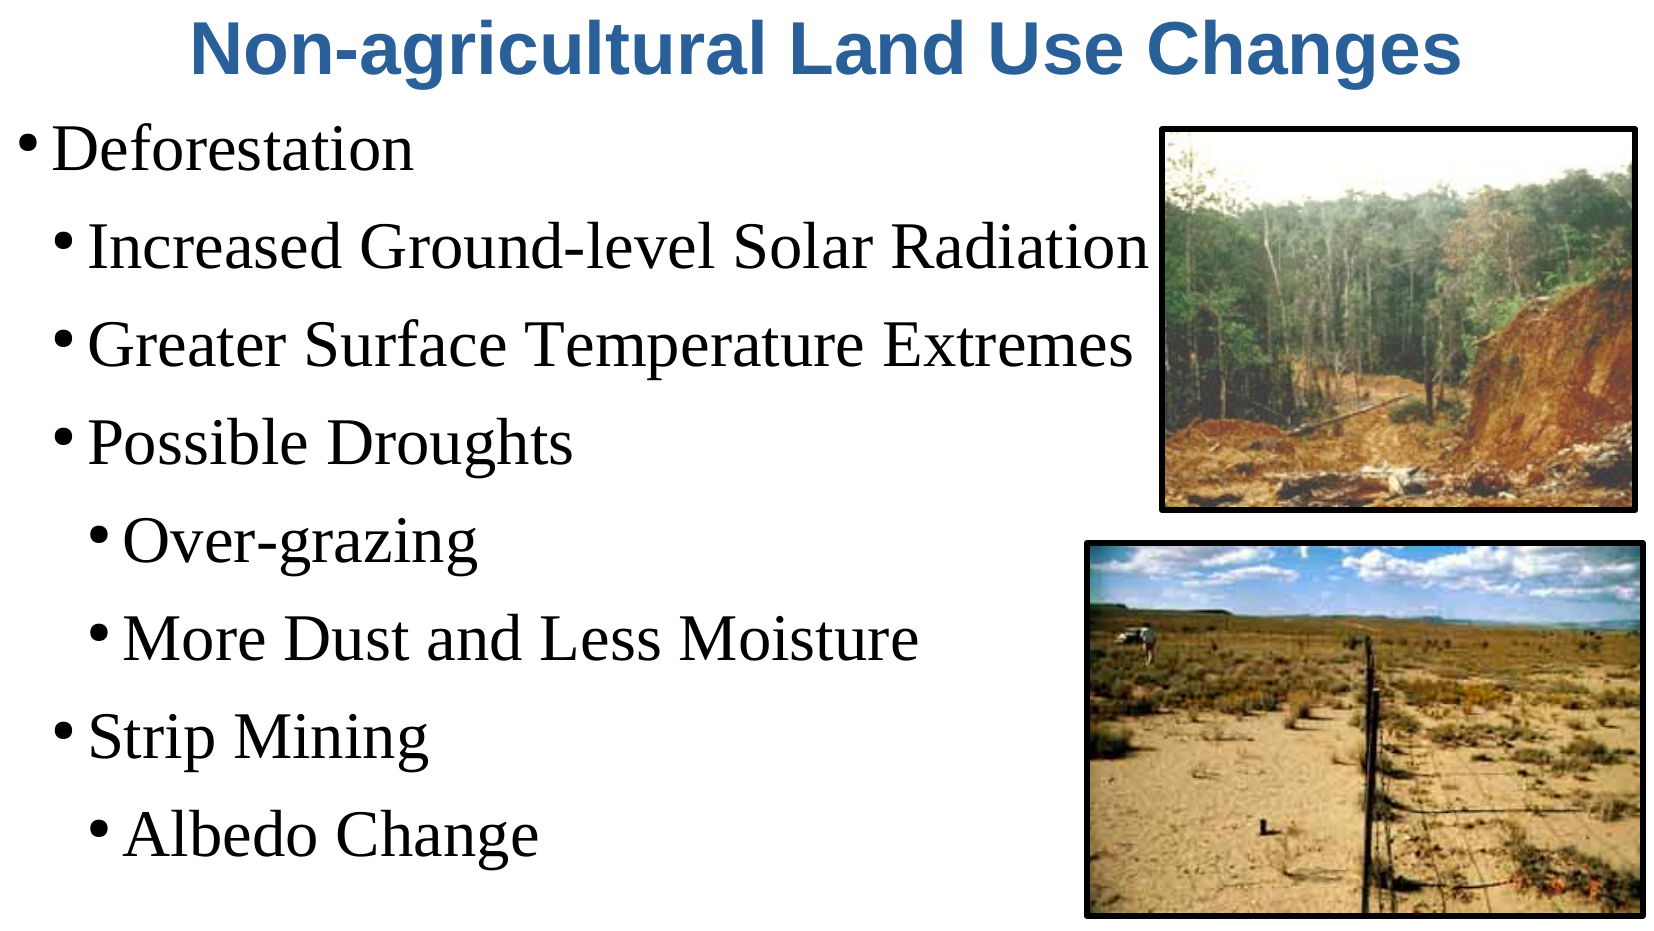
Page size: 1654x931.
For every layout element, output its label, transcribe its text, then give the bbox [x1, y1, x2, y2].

picture [1089, 545, 1640, 913]
text_box Deforestation Increased Ground-level Solar Radiation Greater Surface Temperature Extremes Possible Droughts Over-grazing More Dust and Less Moisture Strip Mining Albedo Change [1, 96, 1195, 878]
title Non-agricultural Land Use Changes [0, 0, 1654, 101]
picture [1165, 132, 1633, 508]
